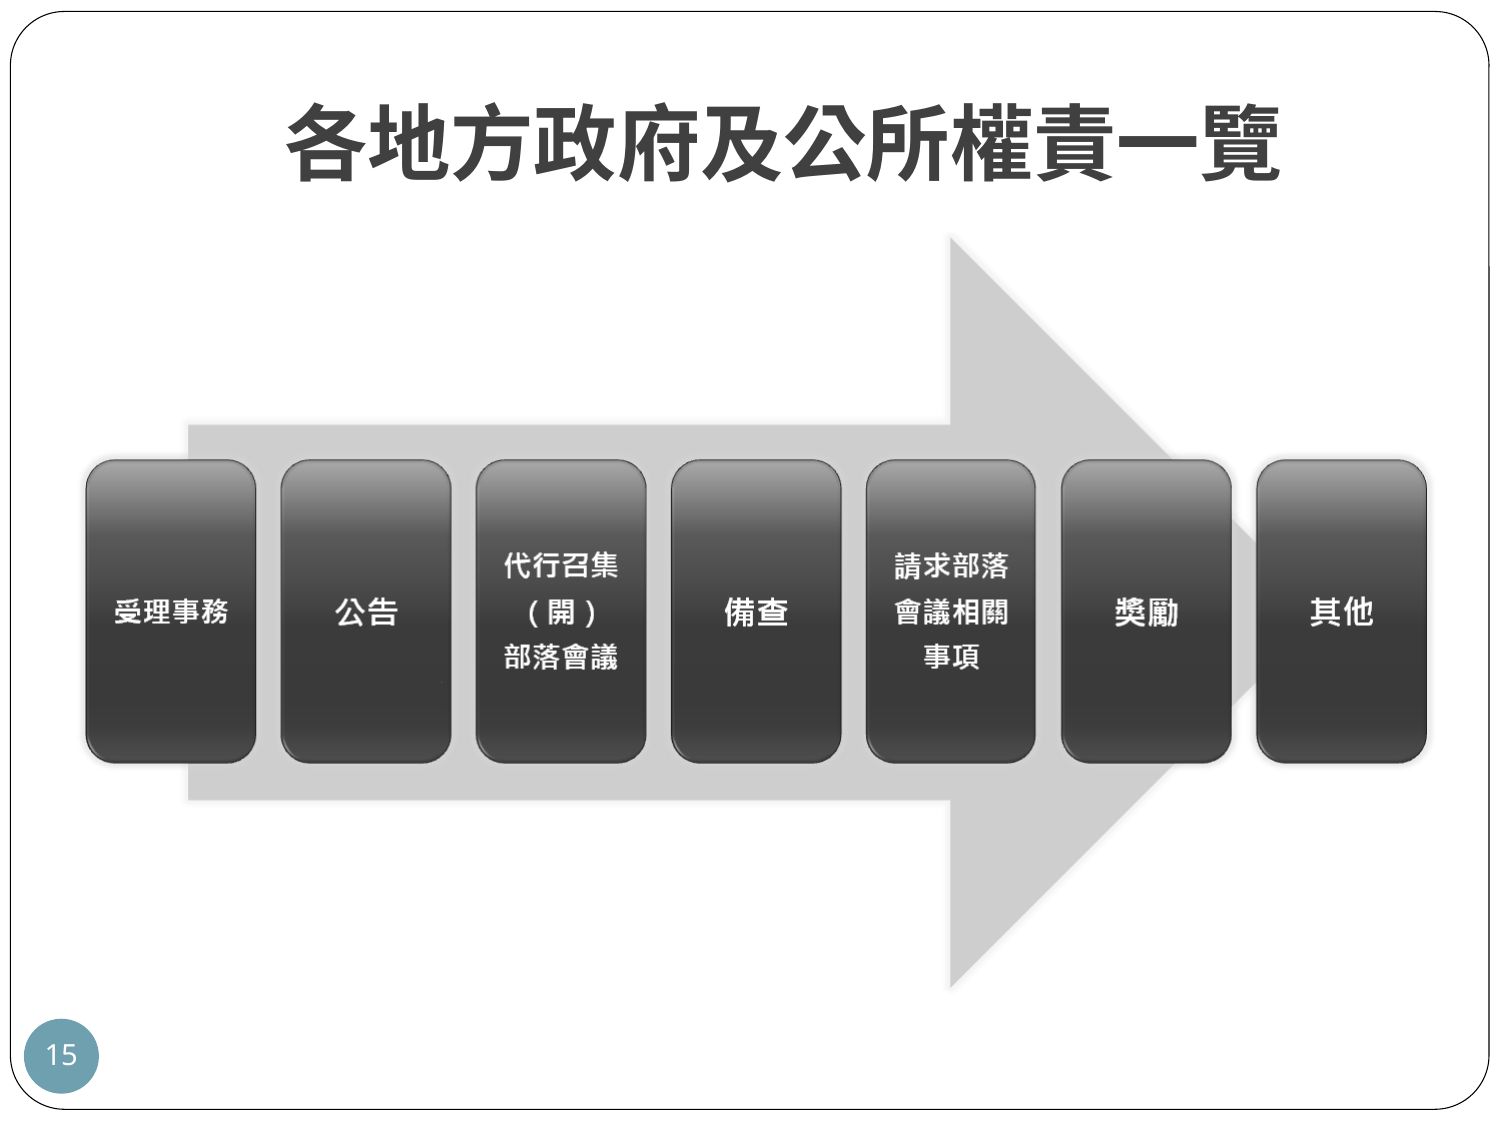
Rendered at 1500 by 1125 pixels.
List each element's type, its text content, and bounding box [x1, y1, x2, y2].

picture [72, 224, 1441, 1001]
text_box 各地方政府及公所權責一覽 [149, 18, 1425, 207]
text_box <編號> [23, 1018, 99, 1094]
